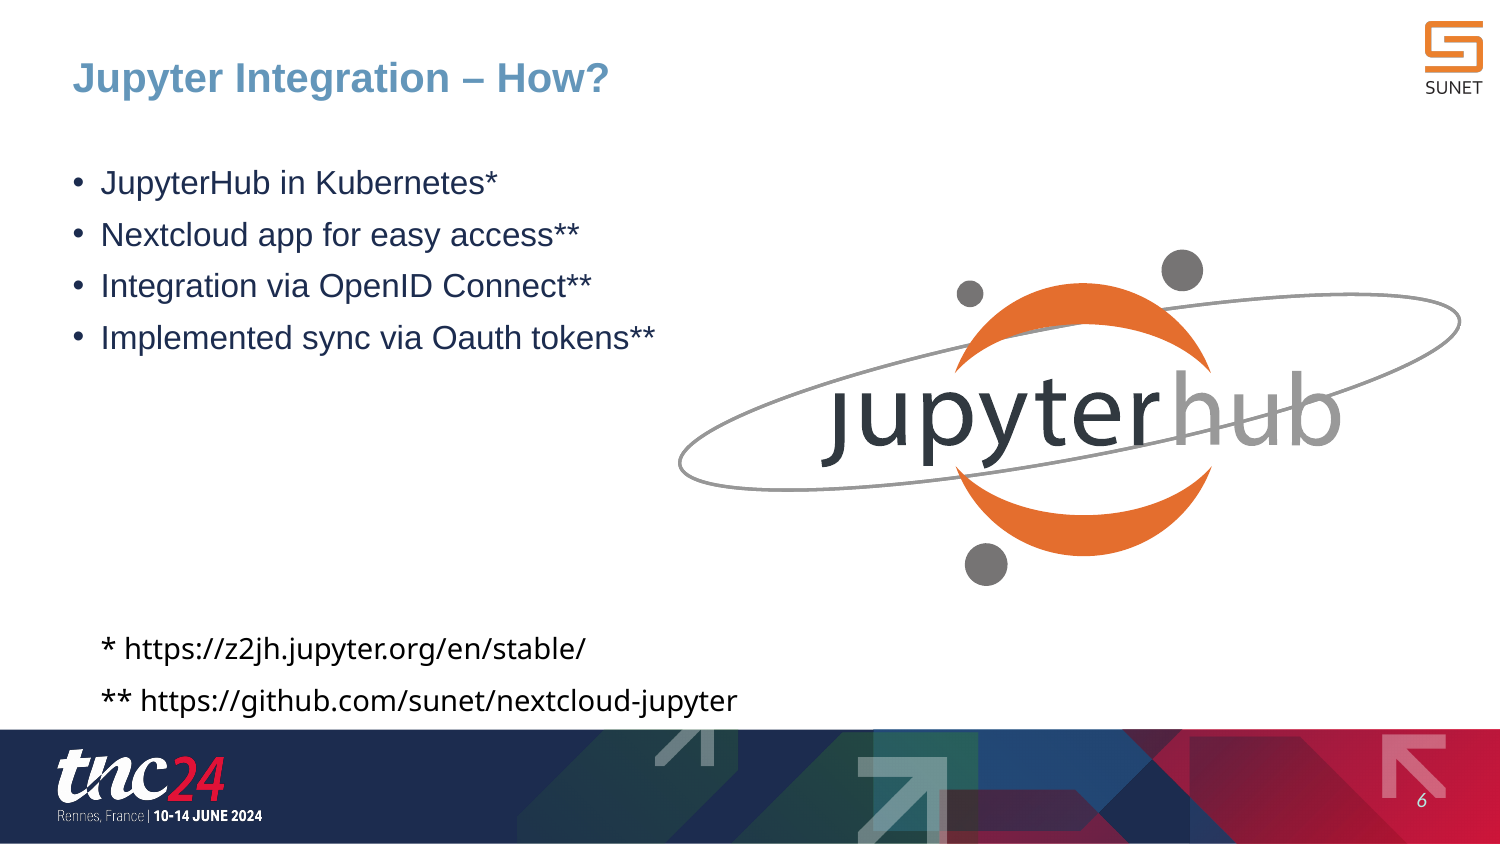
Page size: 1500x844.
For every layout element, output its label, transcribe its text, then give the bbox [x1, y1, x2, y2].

list JupyterHub in Kubernetes* Nextcloud app for easy access** Integration via OpenID Connect** Implemented sync via Oauth tokens** * https://z2jh.jupyter.org/en/stable/ ** https://github.com/sunet/nextcloud-jupyter [57, 158, 1126, 648]
picture [57, 749, 262, 823]
picture [1425, 21, 1483, 94]
picture [675, 247, 1464, 589]
title Jupyter Integration – How? [57, 21, 1442, 136]
